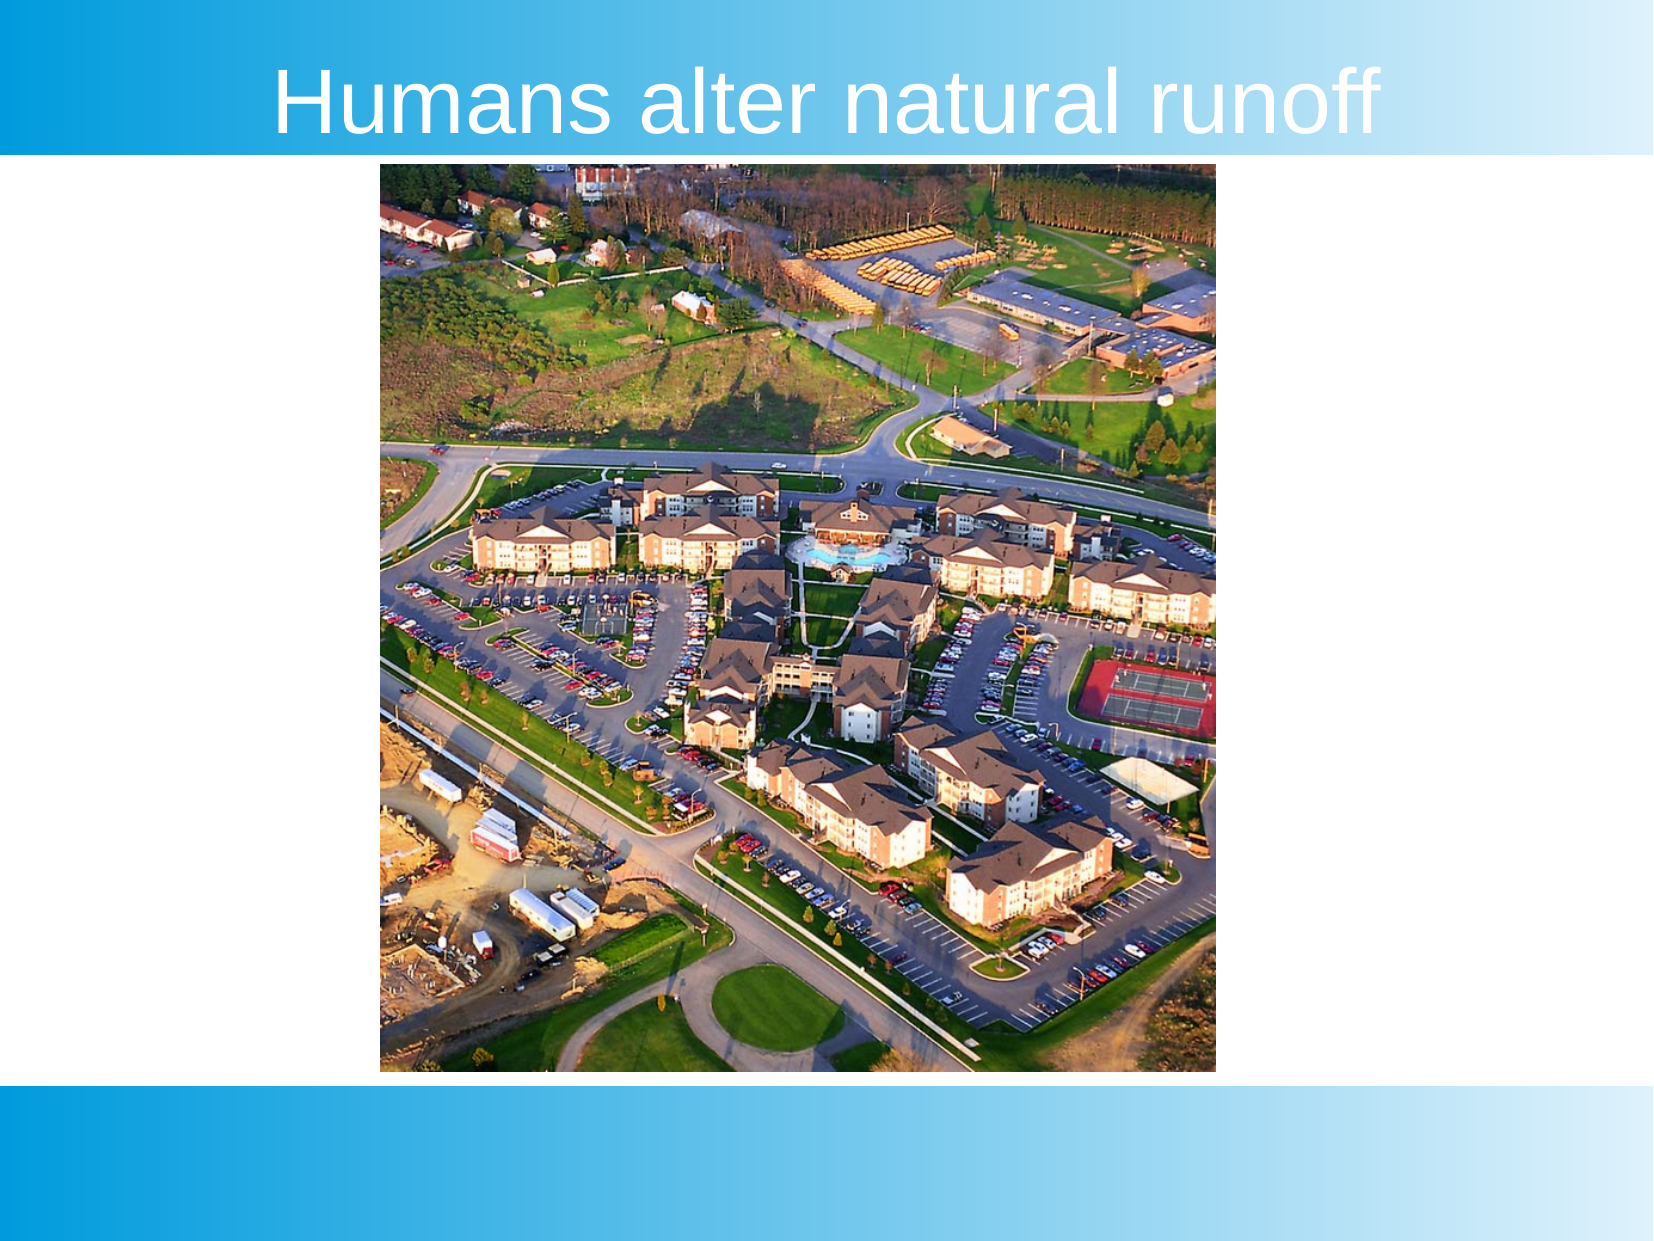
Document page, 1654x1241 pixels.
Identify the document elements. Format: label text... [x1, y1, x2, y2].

title Humans alter natural runoff [82, 49, 1571, 155]
picture [380, 164, 1216, 1072]
